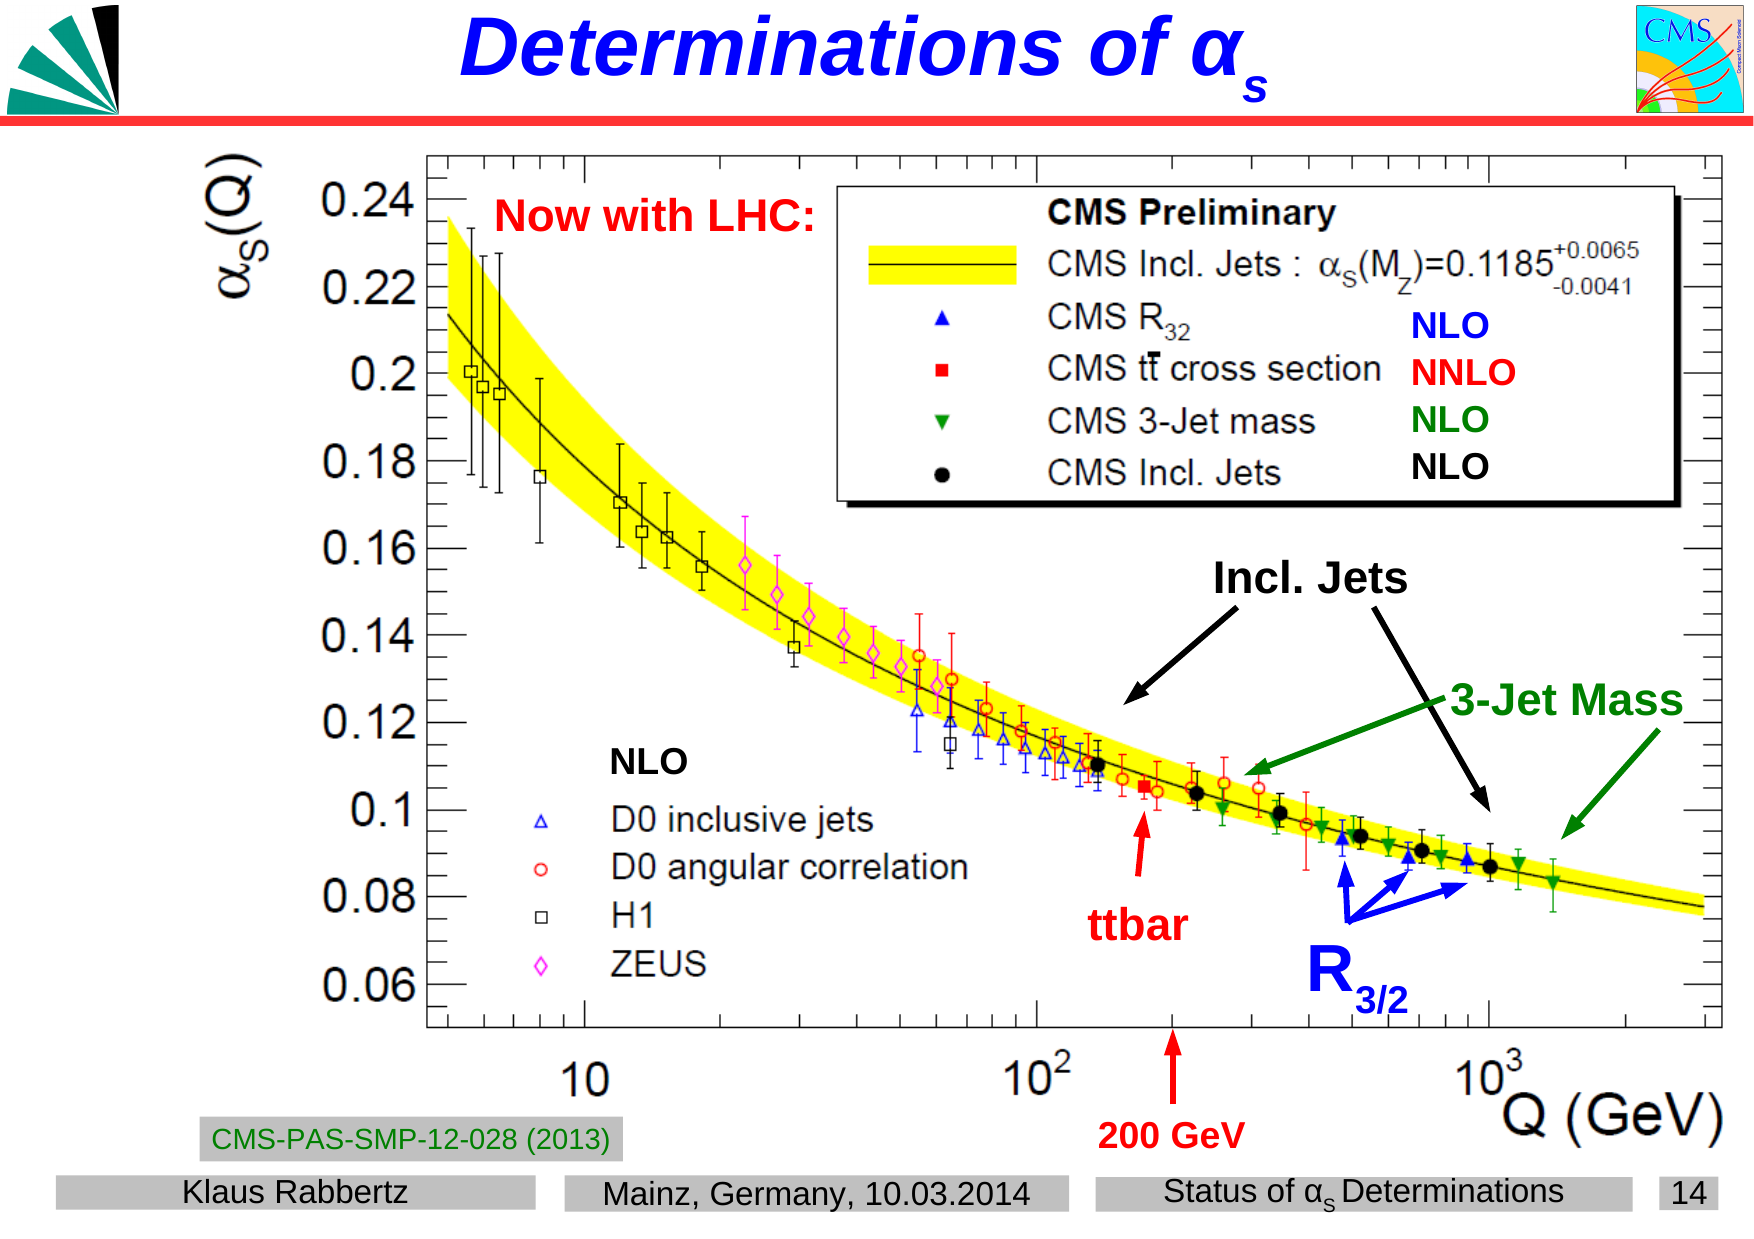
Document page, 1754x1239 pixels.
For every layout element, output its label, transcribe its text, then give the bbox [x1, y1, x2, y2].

picture [1636, 5, 1744, 113]
text_box 3-Jet Mass [1438, 667, 1697, 732]
picture [192, 140, 1734, 1162]
text_box CMS-PAS-SMP-12-028 (2013) [199, 1116, 621, 1162]
text_box 200 GeV [1086, 1109, 1258, 1163]
picture [7, 5, 119, 116]
text_box R3/2 [1295, 924, 1421, 1028]
text_box Incl. Jets [1201, 545, 1422, 609]
text_box NLO [1399, 447, 1503, 494]
text_box NLO [1399, 392, 1503, 447]
text_box NNLO [1399, 345, 1529, 400]
text_box NLO [597, 734, 701, 789]
title Determinations of αs [123, 0, 1606, 114]
text_box Now with LHC: [482, 183, 830, 247]
text_box ttbar [1075, 892, 1201, 957]
text_box NLO [1399, 298, 1503, 345]
